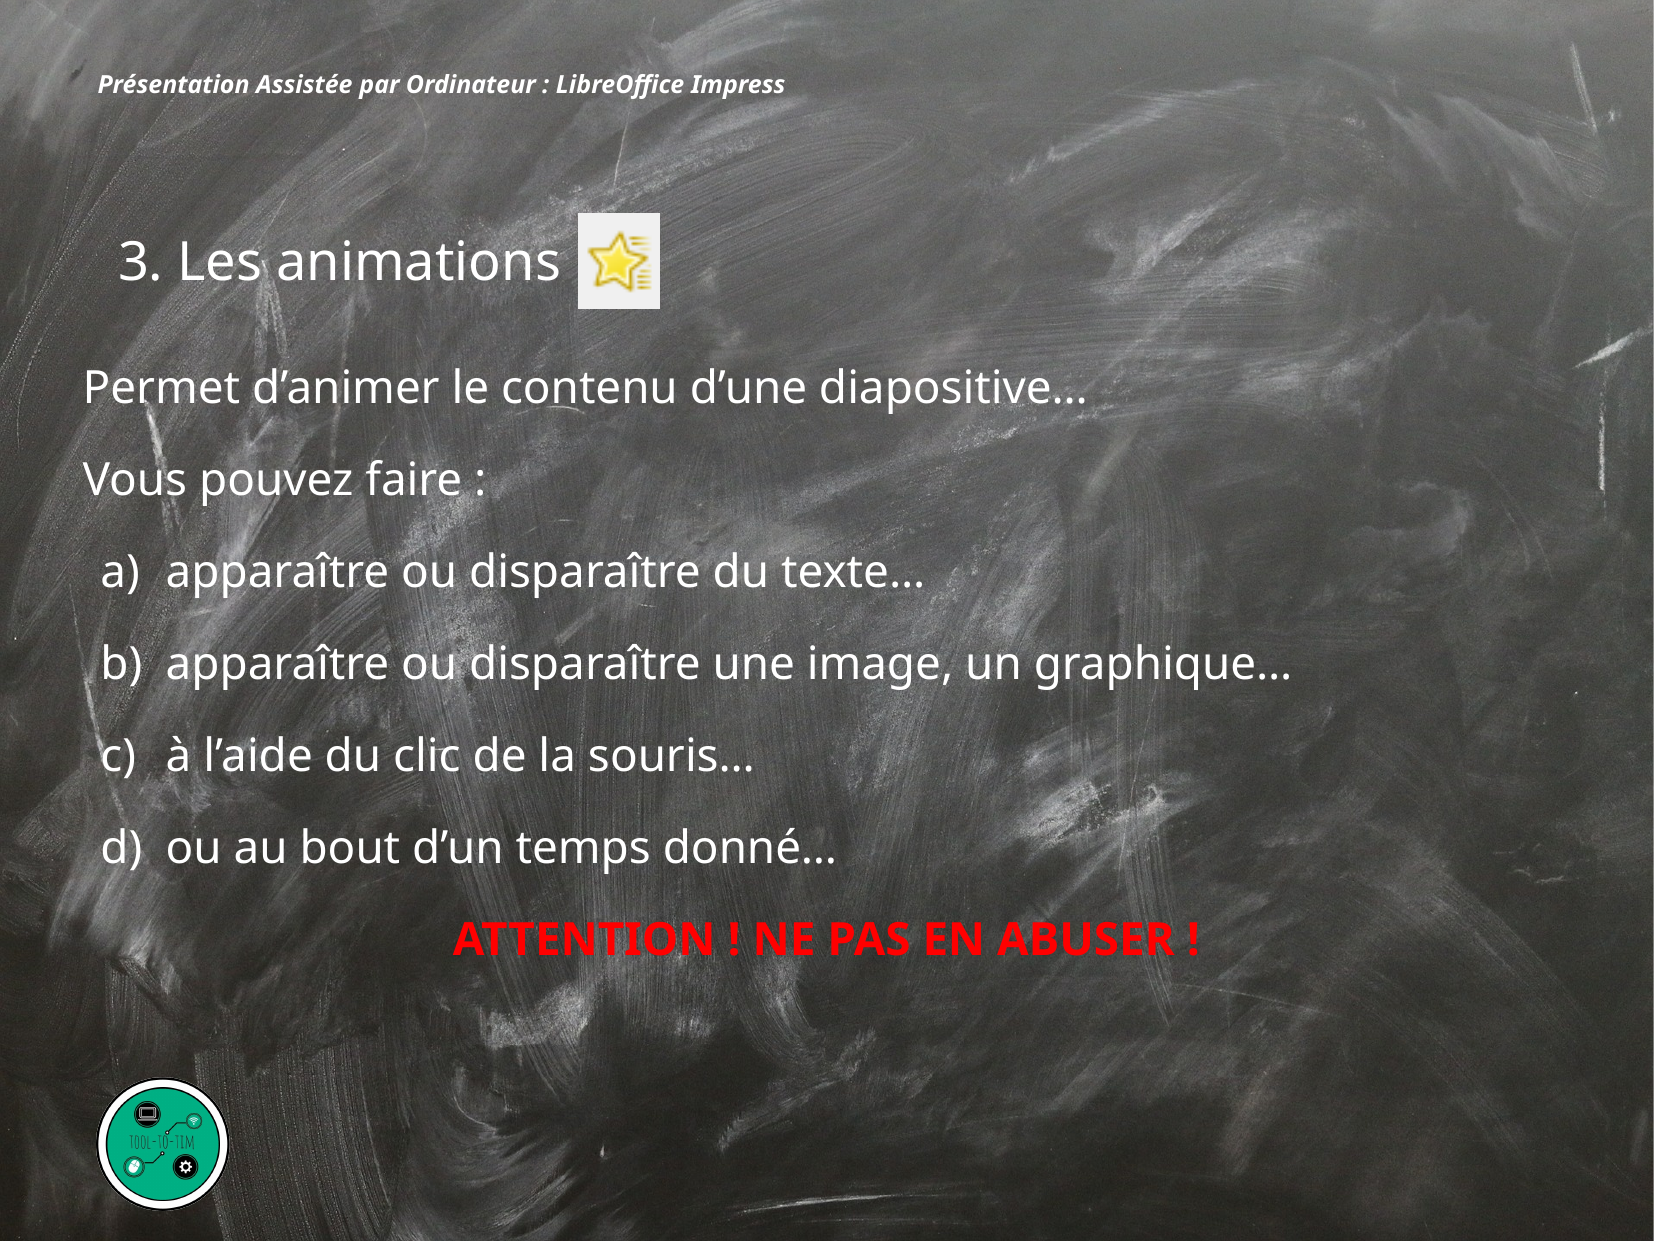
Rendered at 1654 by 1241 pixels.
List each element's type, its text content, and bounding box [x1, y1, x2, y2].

list Permet d’animer le contenu d’une diapositive… Vous pouvez faire : apparaître ou disparaître du texte… apparaître ou disparaître une image, un graphique… à l’aide du clic de la souris… ou au bout d’un temps donné… ATTENTION ! NE PAS EN ABUSER ! [82, 354, 1571, 1010]
title 3. Les animations [660, 213, 1571, 305]
title 3. Les animations [82, 213, 578, 305]
picture [0, 0, 1654, 1241]
